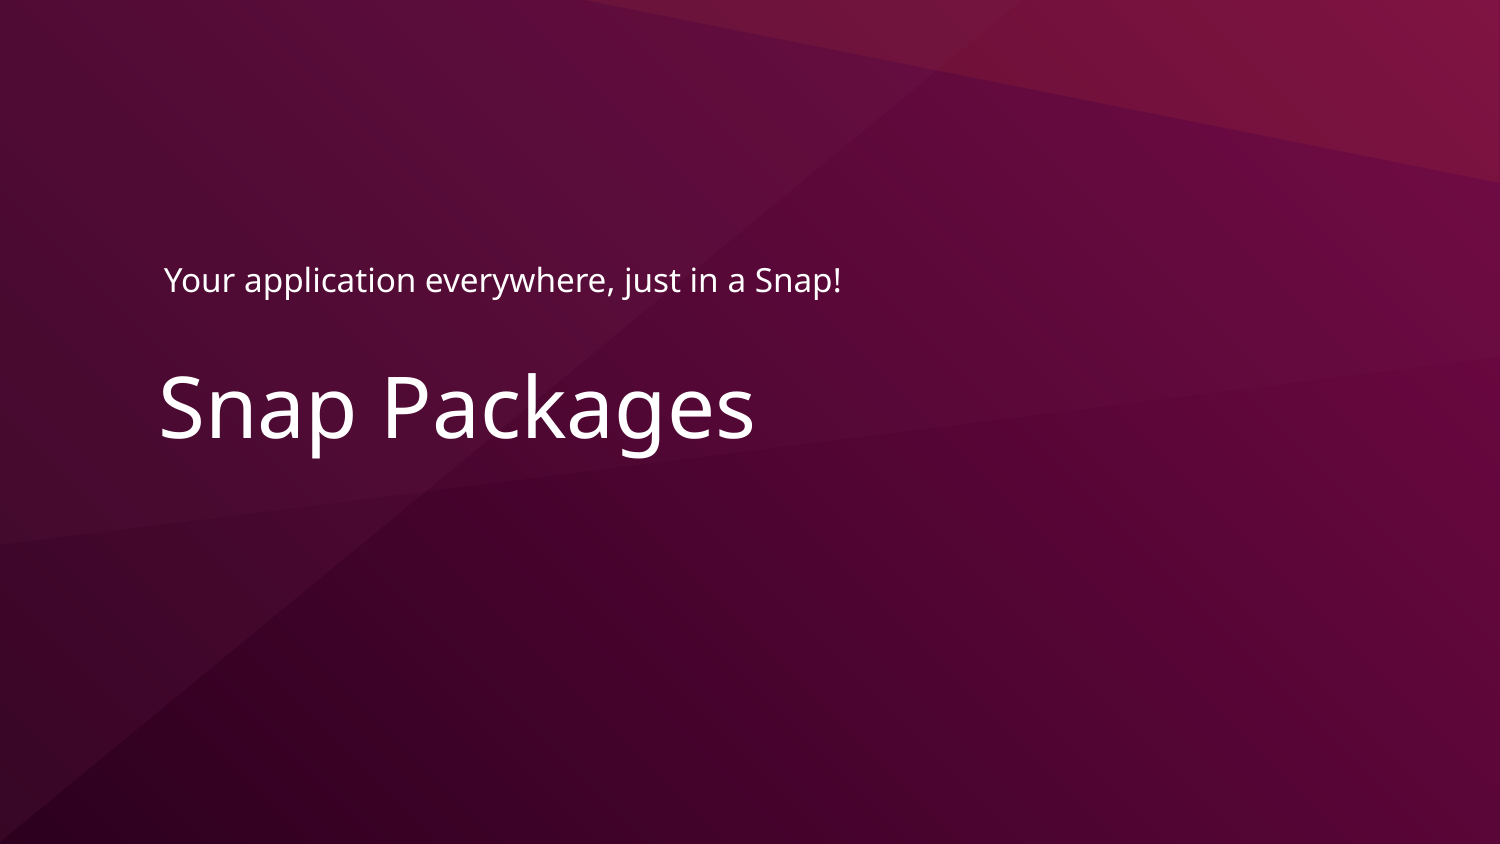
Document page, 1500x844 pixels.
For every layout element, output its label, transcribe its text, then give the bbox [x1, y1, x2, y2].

subtitle Your application everywhere, just in a Snap! [163, 259, 940, 324]
title Snap Packages [158, 352, 1378, 607]
